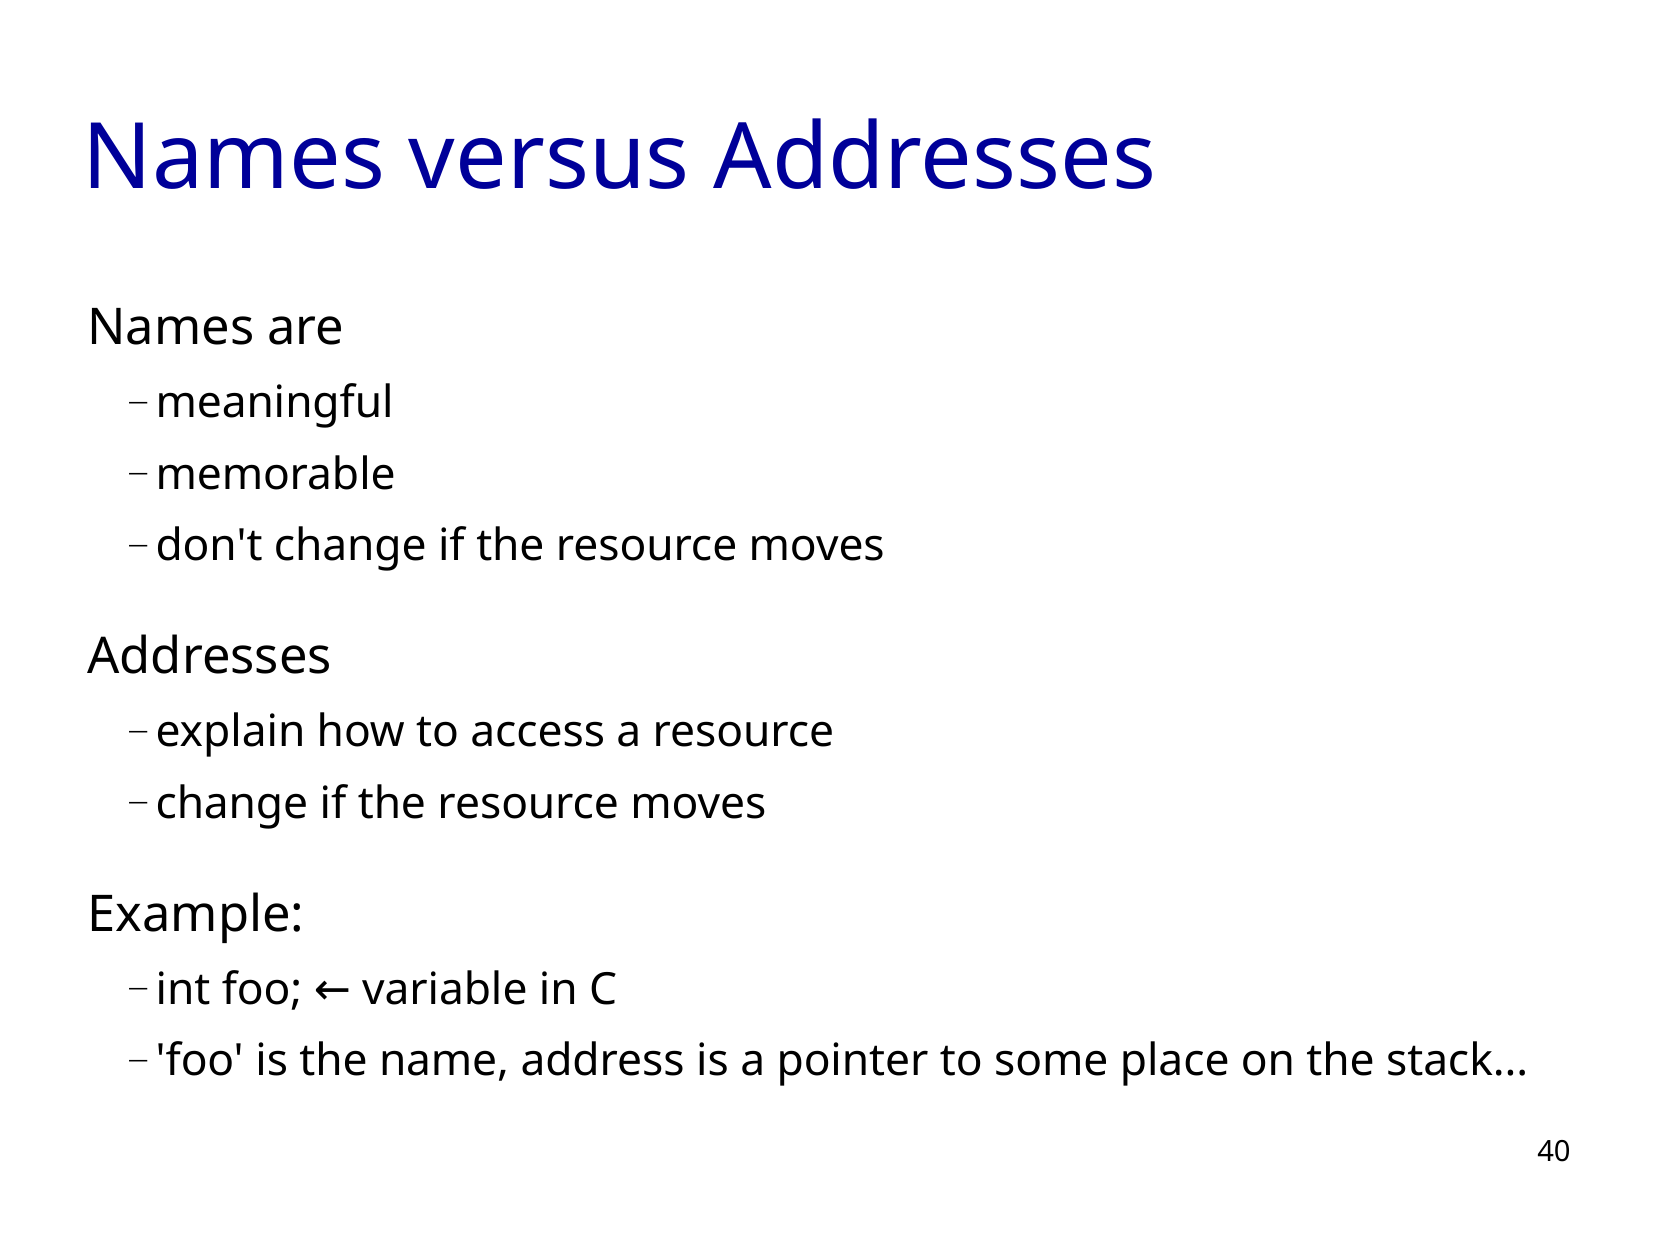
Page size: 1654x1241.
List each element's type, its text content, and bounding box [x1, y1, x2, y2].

list Names are meaningful memorable don't change if the resource moves Addresses explain how to access a resource change if the resource moves Example: int foo; ← variable in C 'foo' is the name, address is a pointer to some place on the stack... [60, 290, 1571, 1096]
title Names versus Addresses [82, 49, 1571, 257]
